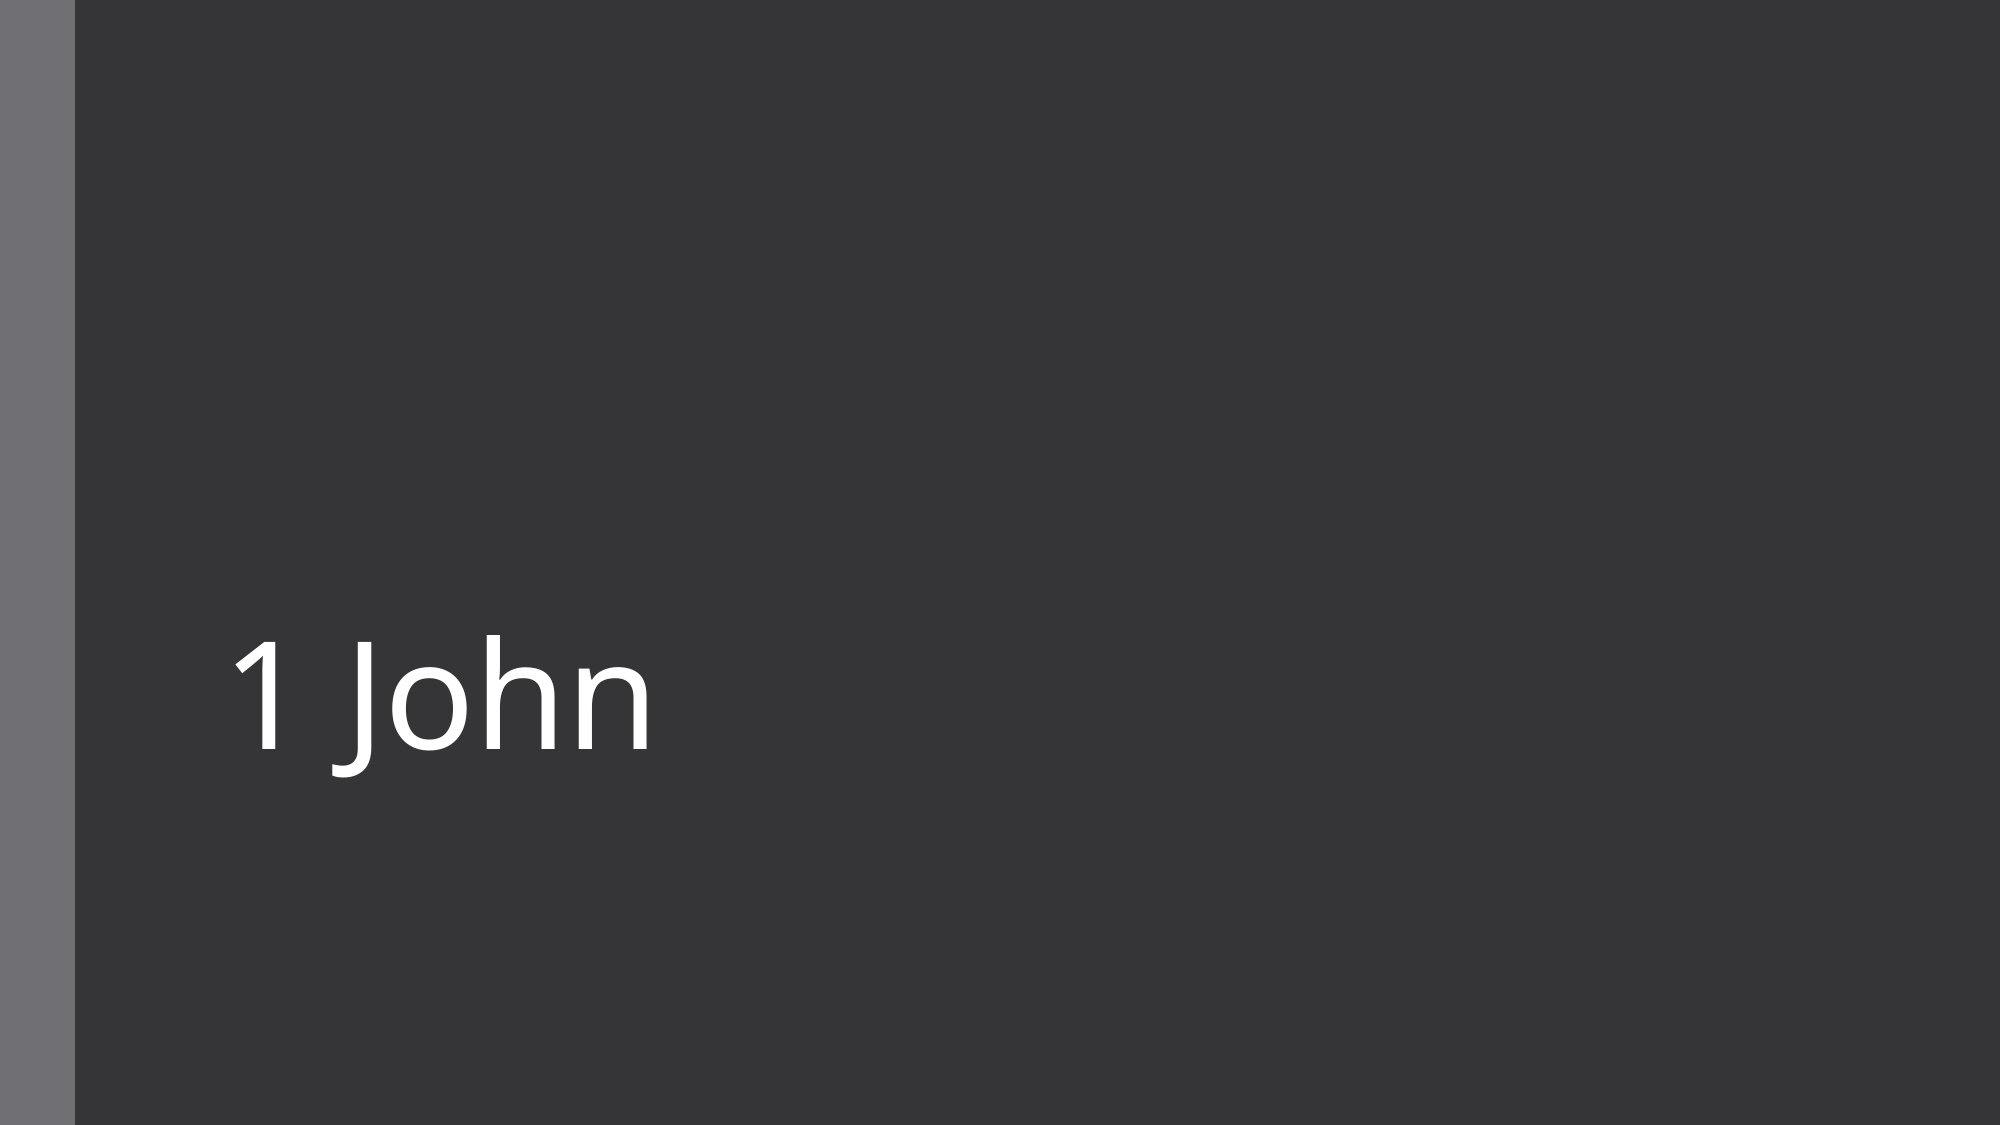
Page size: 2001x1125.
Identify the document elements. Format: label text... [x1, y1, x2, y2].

title 1 John [206, 124, 1752, 788]
